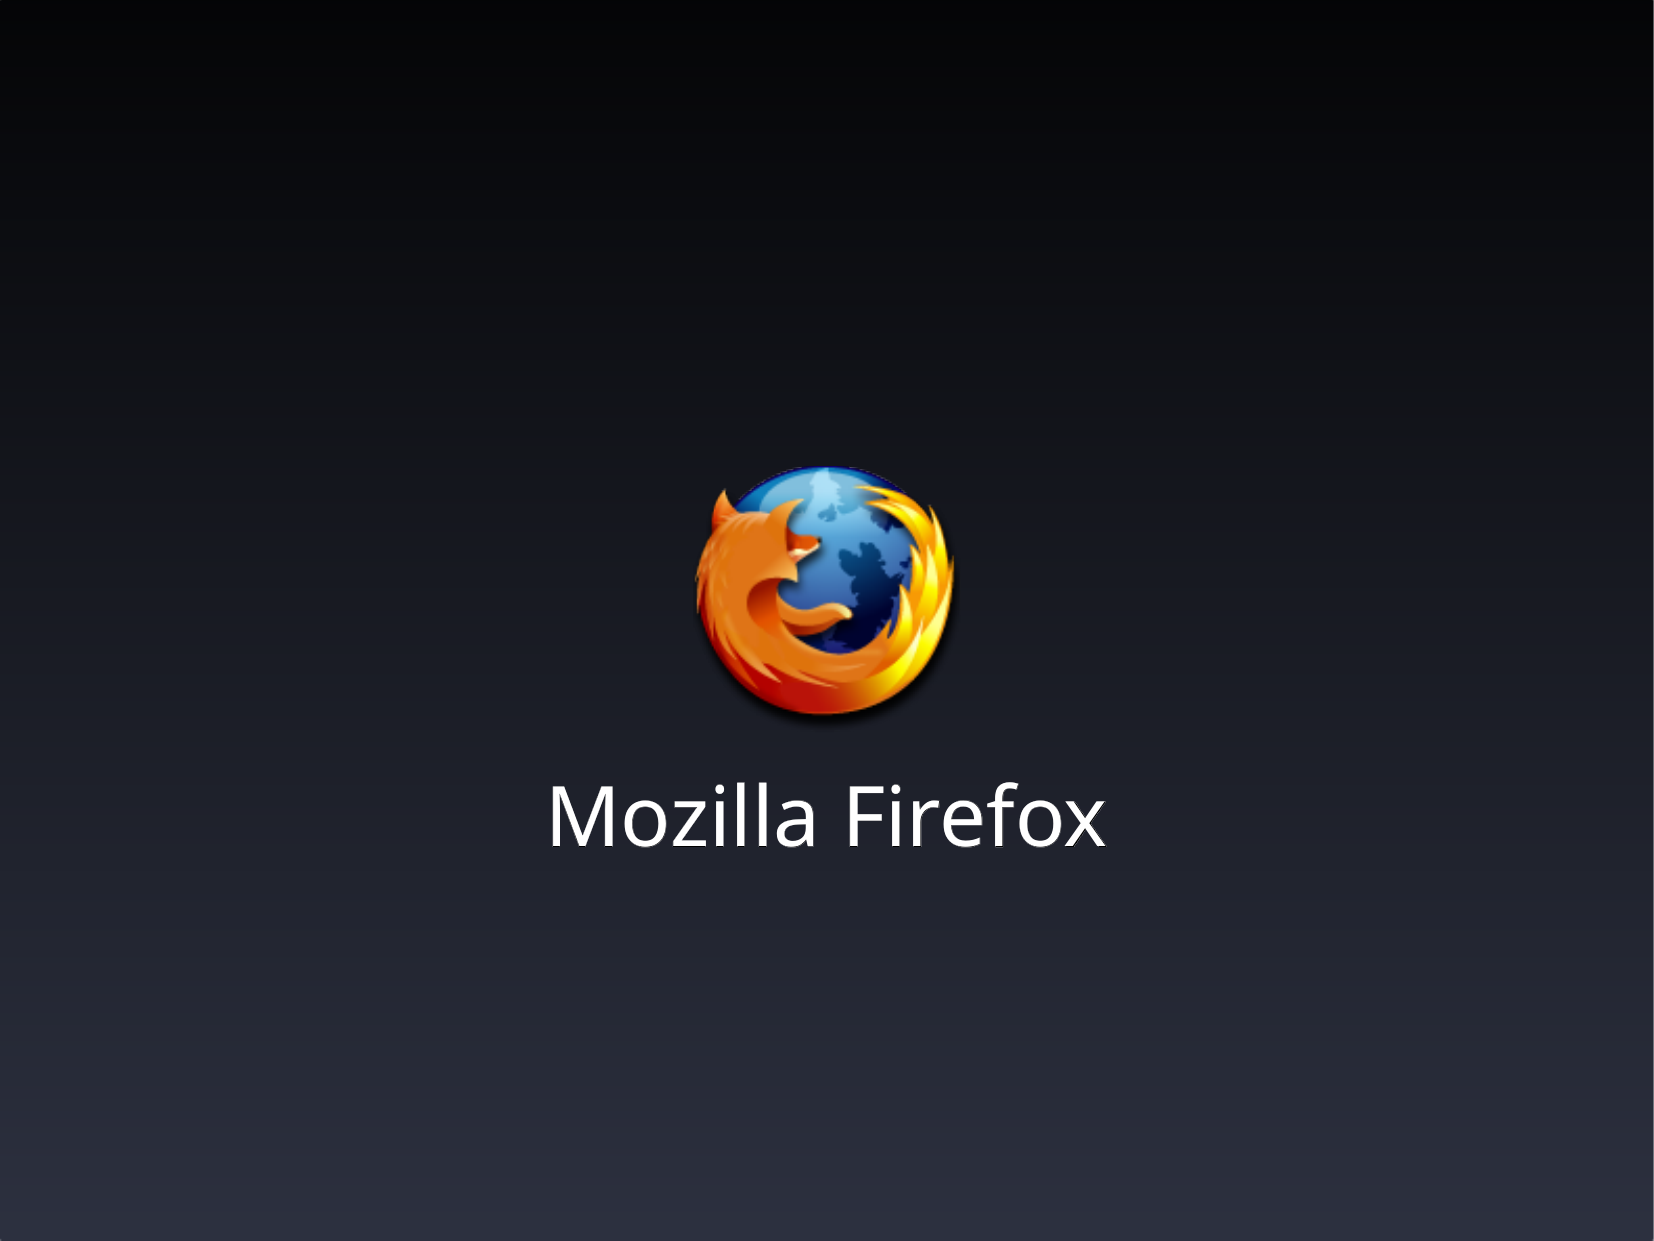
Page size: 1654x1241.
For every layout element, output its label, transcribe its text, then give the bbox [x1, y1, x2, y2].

text_box Mozilla Firefox [206, 750, 1447, 860]
picture [0, 0, 1654, 1241]
